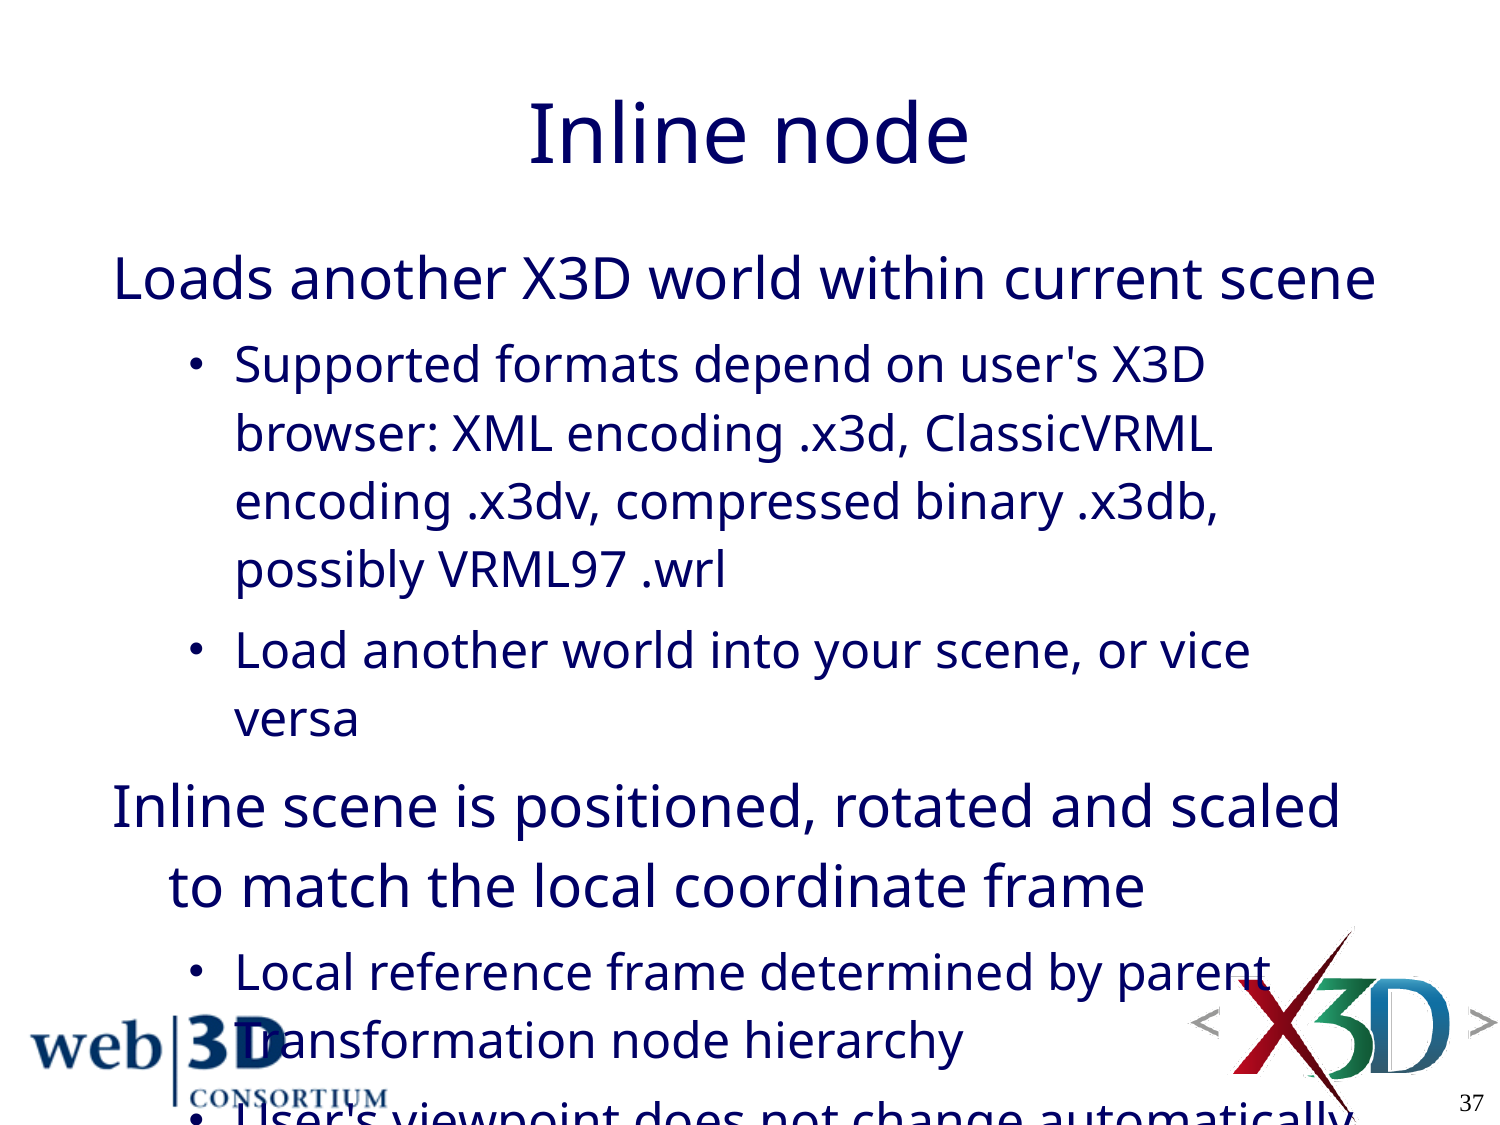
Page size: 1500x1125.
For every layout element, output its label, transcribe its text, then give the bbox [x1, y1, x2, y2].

picture [1187, 926, 1500, 1125]
list Loads another X3D world within current scene Supported formats depend on user's X3D browser: XML encoding .x3d, ClassicVRML encoding .x3dv, compressed binary .x3db, possibly VRML97 .wrl Load another world into your scene, or vice versa Inline scene is positioned, rotated and scaled to match the local coordinate frame Local reference frame determined by parent Transformation node hierarchy User's viewpoint does not change automatically to the loaded Inline scene's default Viewpoint [112, 237, 1388, 996]
title Inline node [112, 37, 1388, 226]
picture [12, 998, 413, 1118]
